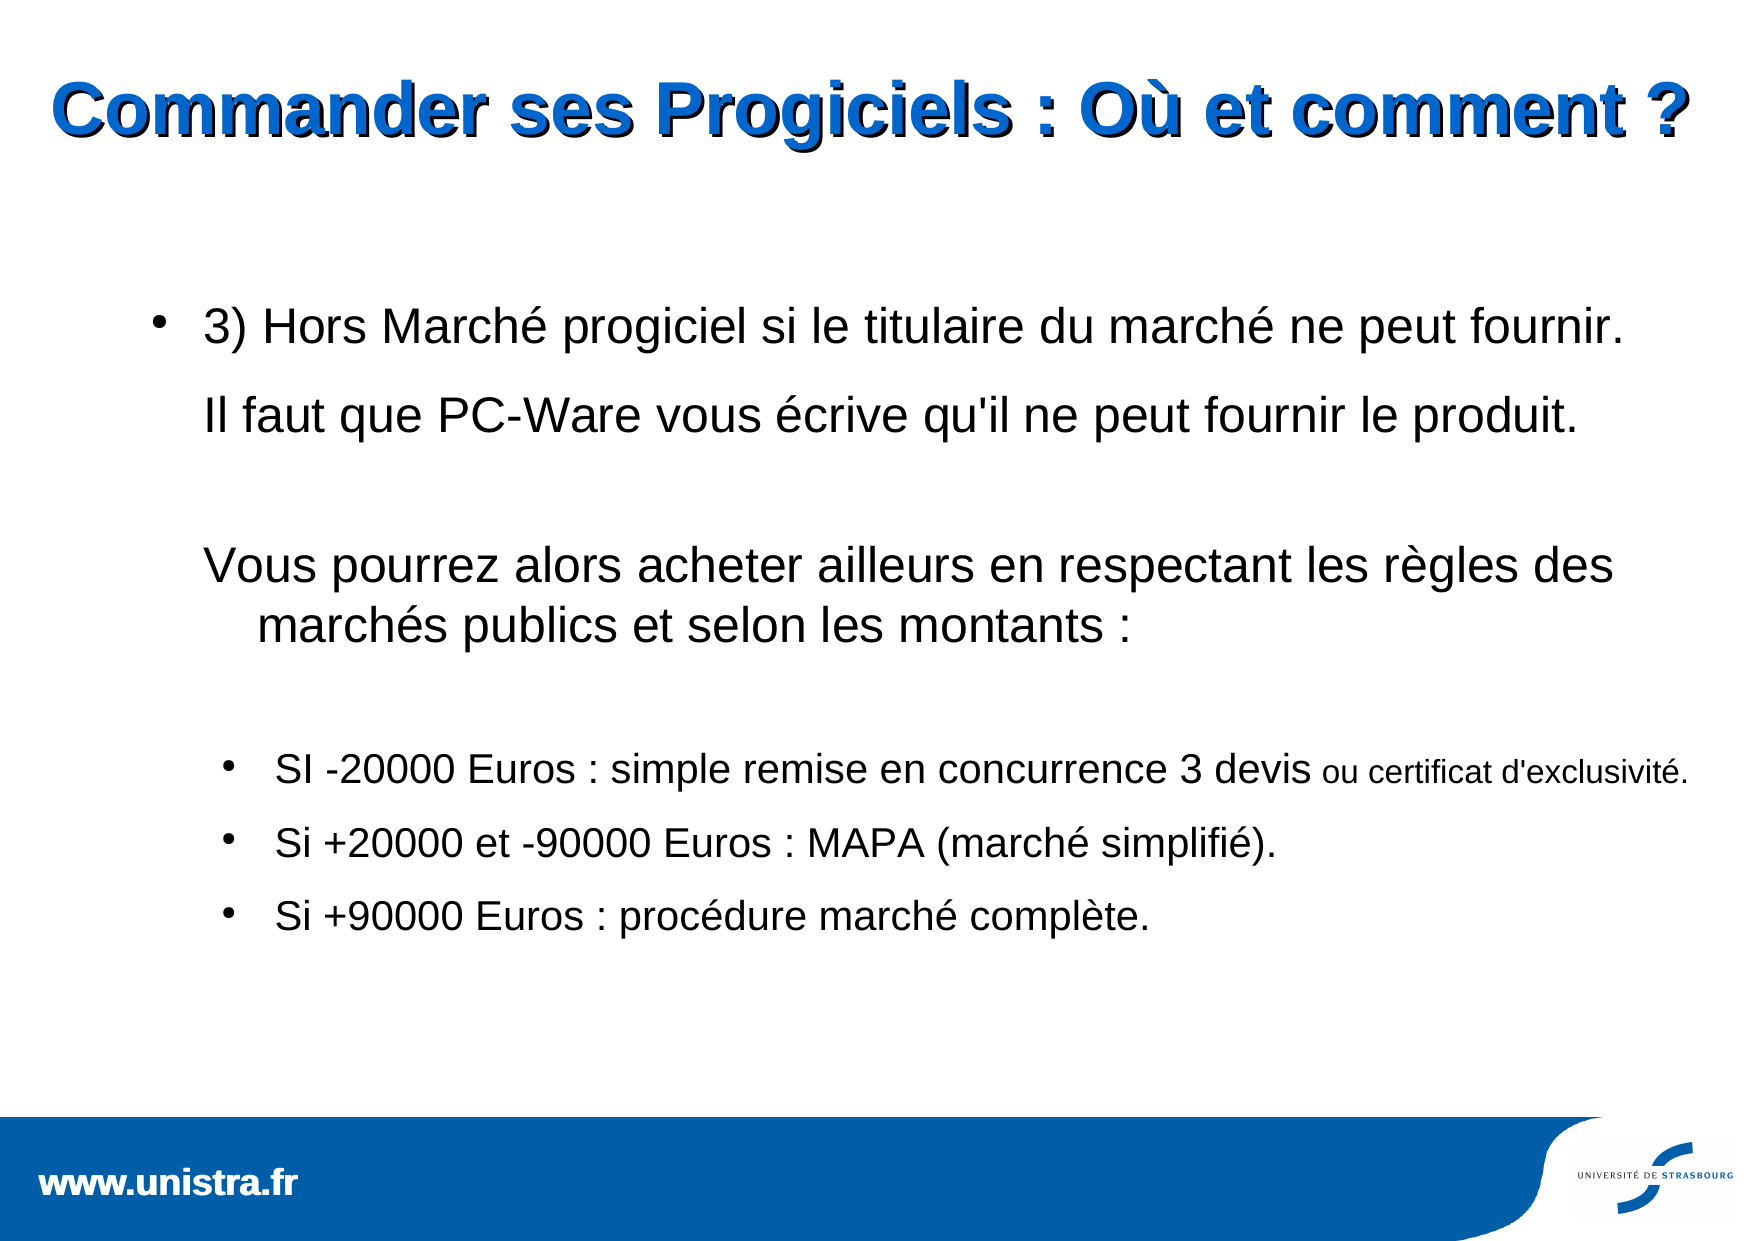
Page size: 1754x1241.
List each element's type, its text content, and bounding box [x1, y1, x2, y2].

list 3) Hors Marché progiciel si le titulaire du marché ne peut fournir. Il faut que PC-Ware vous écrive qu'il ne peut fournir le produit. Vous pourrez alors acheter ailleurs en respectant les règles des marchés publics et selon les montants : SI -20000 Euros : simple remise en concurrence 3 devis ou certificat d'exclusivité. Si +20000 et -90000 Euros : MAPA (marché simplifié). Si +90000 Euros : procédure marché complète. [88, 233, 1713, 1093]
title Commander ses Progiciels : Où et comment ? [29, 59, 1713, 150]
picture [0, 1115, 1737, 1241]
